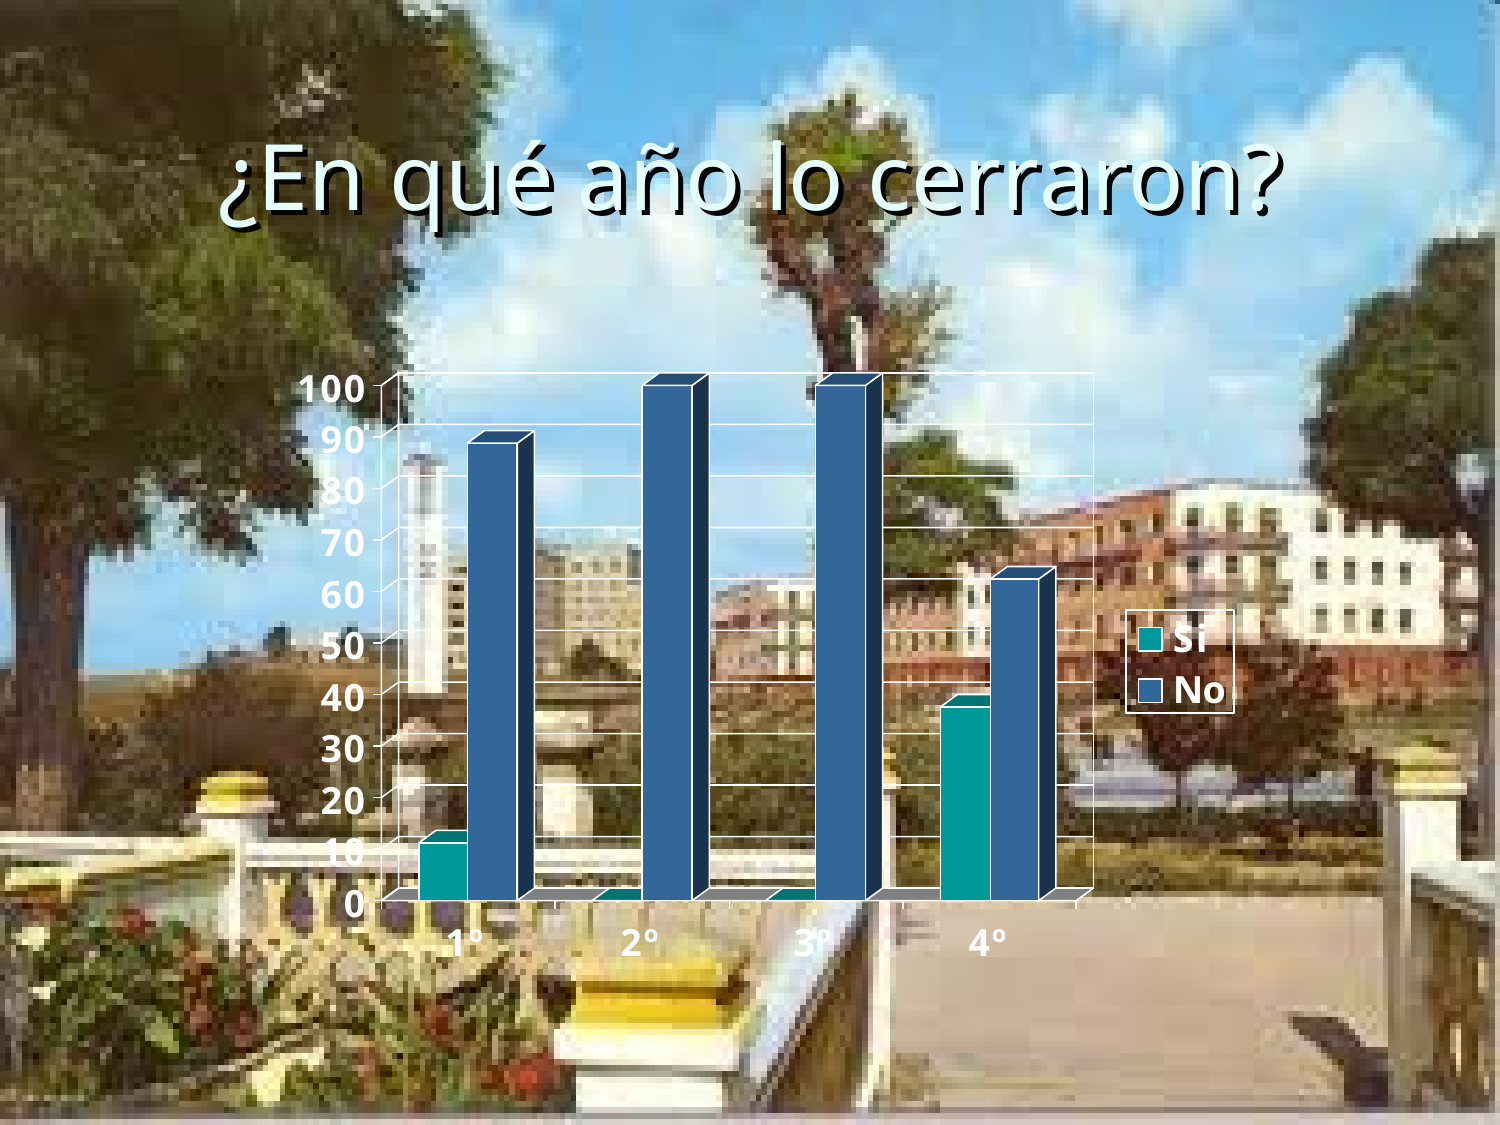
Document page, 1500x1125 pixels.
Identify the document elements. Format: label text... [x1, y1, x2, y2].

title ¿En qué año lo cerraron? [75, 62, 1426, 288]
text_box [250, 329, 1250, 996]
picture [0, 0, 1500, 1125]
